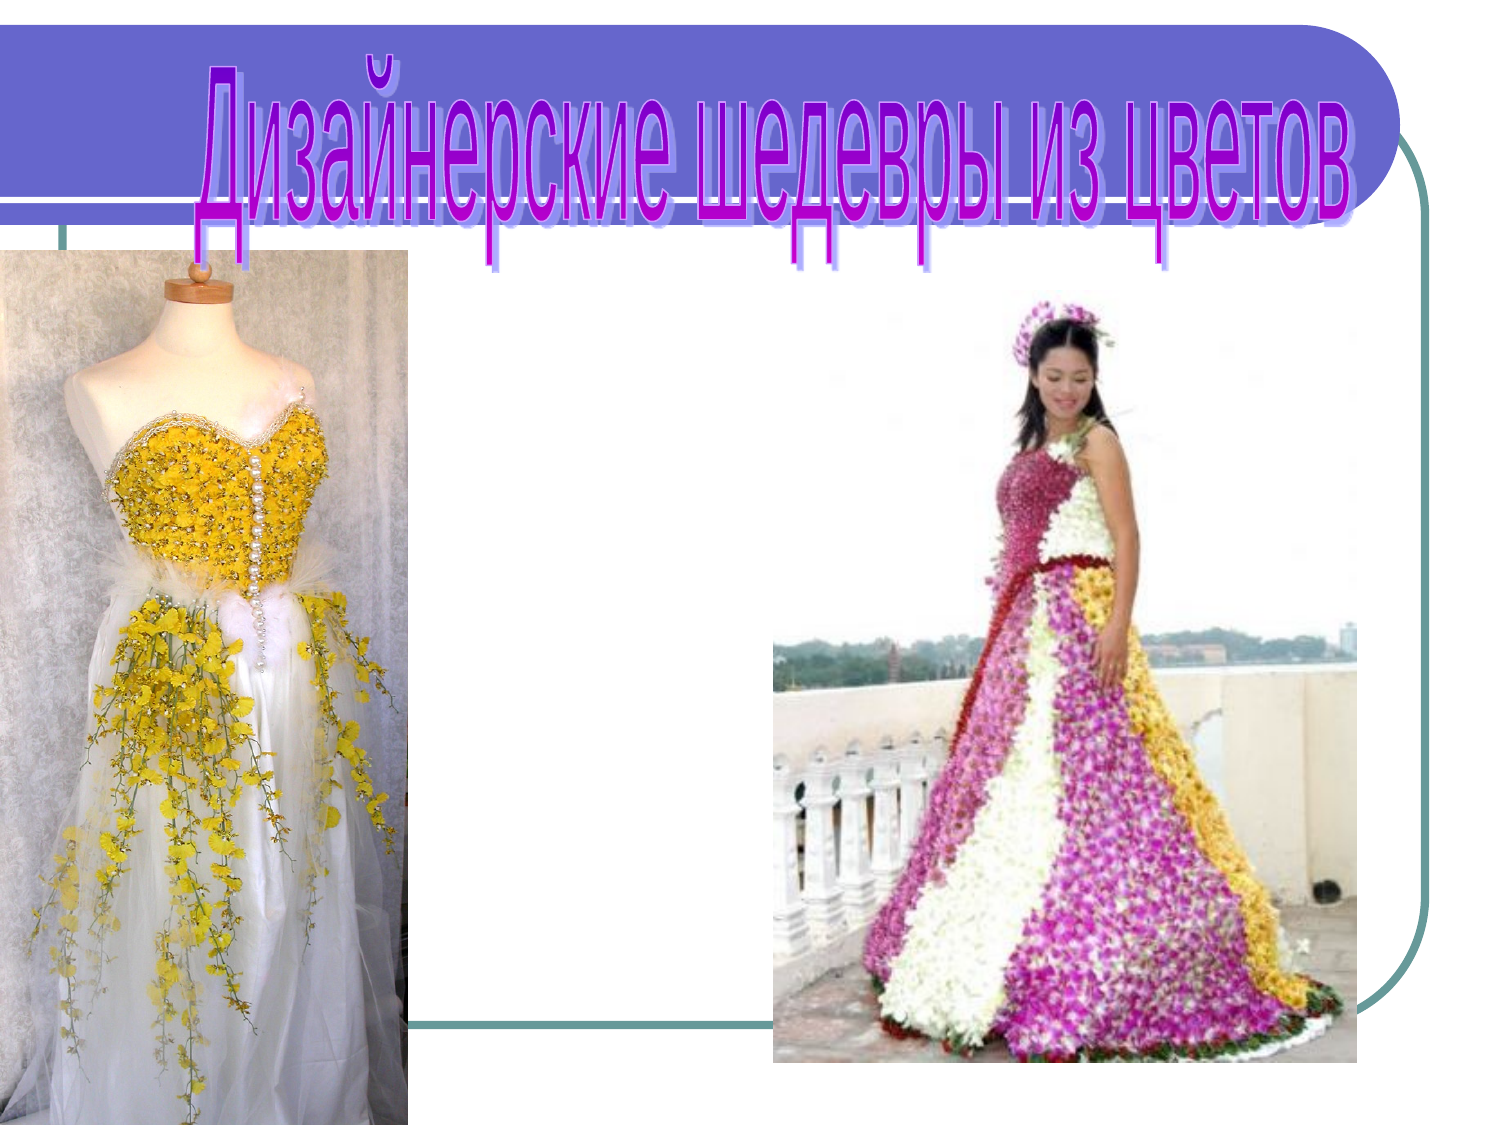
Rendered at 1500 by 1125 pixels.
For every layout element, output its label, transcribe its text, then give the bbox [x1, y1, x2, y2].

text_box Дизайнерские шедевры из цветов [443, 99, 478, 222]
text_box Дизайнерские шедевры из цветов [958, 102, 989, 220]
text_box Дизайнерские шедевры из цветов [1069, 99, 1099, 222]
text_box Дизайнерские шедевры из цветов [286, 99, 316, 222]
text_box Дизайнерские шедевры из цветов [754, 99, 789, 222]
text_box Дизайнерские шедевры из цветов [917, 100, 951, 266]
text_box Дизайнерские шедевры из цветов [485, 100, 519, 266]
picture [773, 290, 1357, 1063]
text_box Дизайнерские шедевры из цветов [995, 102, 1002, 220]
text_box Дизайнерские шедевры из цветов [321, 99, 360, 222]
text_box Дизайнерские шедевры из цветов [1204, 99, 1240, 222]
text_box Дизайнерские шедевры из цветов [1168, 102, 1200, 220]
text_box Дизайнерские шедевры из цветов [1241, 102, 1273, 220]
text_box Дизайнерские шедевры из цветов [525, 99, 557, 222]
text_box Дизайнерские шедевры из цветов [791, 102, 833, 264]
picture [0, 250, 408, 1125]
text_box Дизайнерские шедевры из цветов [836, 99, 871, 222]
text_box Дизайнерские шедевры из цветов [1031, 102, 1063, 220]
text_box Дизайнерские шедевры из цветов [697, 102, 747, 220]
text_box Дизайнерские шедевры из цветов [248, 102, 280, 220]
text_box Дизайнерские шедевры из цветов [634, 99, 670, 222]
text_box Дизайнерские шедевры из цветов [563, 102, 592, 220]
text_box Дизайнерские шедевры из цветов [595, 102, 627, 220]
text_box Дизайнерские шедевры из цветов [1126, 102, 1163, 264]
text_box Дизайнерские шедевры из цветов [366, 54, 393, 90]
text_box Дизайнерские шедевры из цветов [1318, 102, 1350, 220]
text_box Дизайнерские шедевры из цветов [405, 102, 436, 220]
text_box Дизайнерские шедевры из цветов [879, 102, 910, 220]
text_box Дизайнерские шедевры из цветов [1276, 99, 1311, 222]
text_box Дизайнерские шедевры из цветов [364, 102, 395, 220]
text_box Дизайнерские шедевры из цветов [194, 66, 243, 264]
